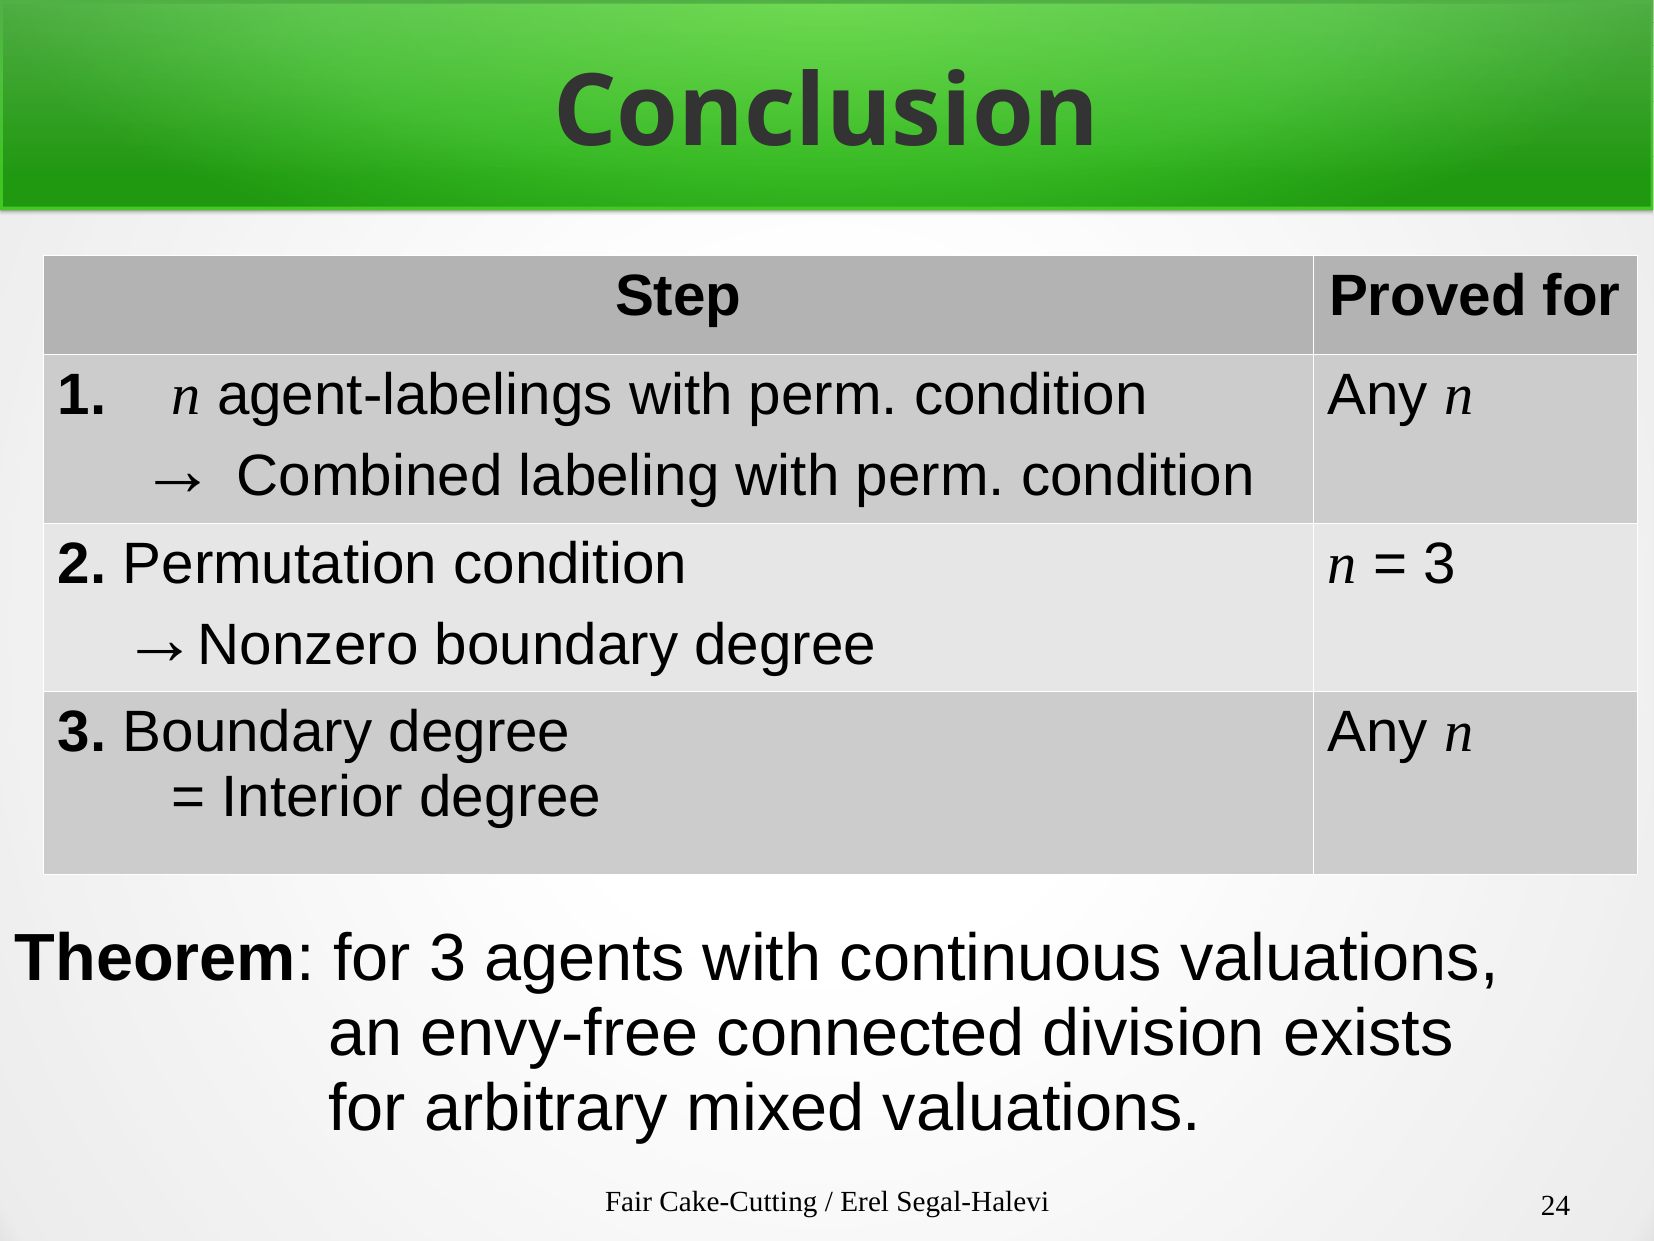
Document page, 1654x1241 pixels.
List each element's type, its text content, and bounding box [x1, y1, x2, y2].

title Conclusion [0, 0, 1654, 219]
table_header Proved for [1314, 256, 1637, 354]
table_cell 1. n agent-labelings with perm. condition → Combined labeling with perm. condition [44, 355, 1313, 523]
table_cell Any n [1314, 692, 1637, 874]
table_cell 3. Boundary degree = Interior degree [44, 692, 1313, 874]
table_cell 2. Permutation condition →Nonzero boundary degree [44, 524, 1313, 691]
table_cell n = 3 [1314, 524, 1637, 691]
text_box Theorem: for 3 agents with continuous valuations, an envy-free connected division exists for arbitrary mixed valuations. [0, 912, 1654, 1153]
table_cell Any n [1314, 355, 1637, 523]
table_header Step [44, 256, 1313, 354]
